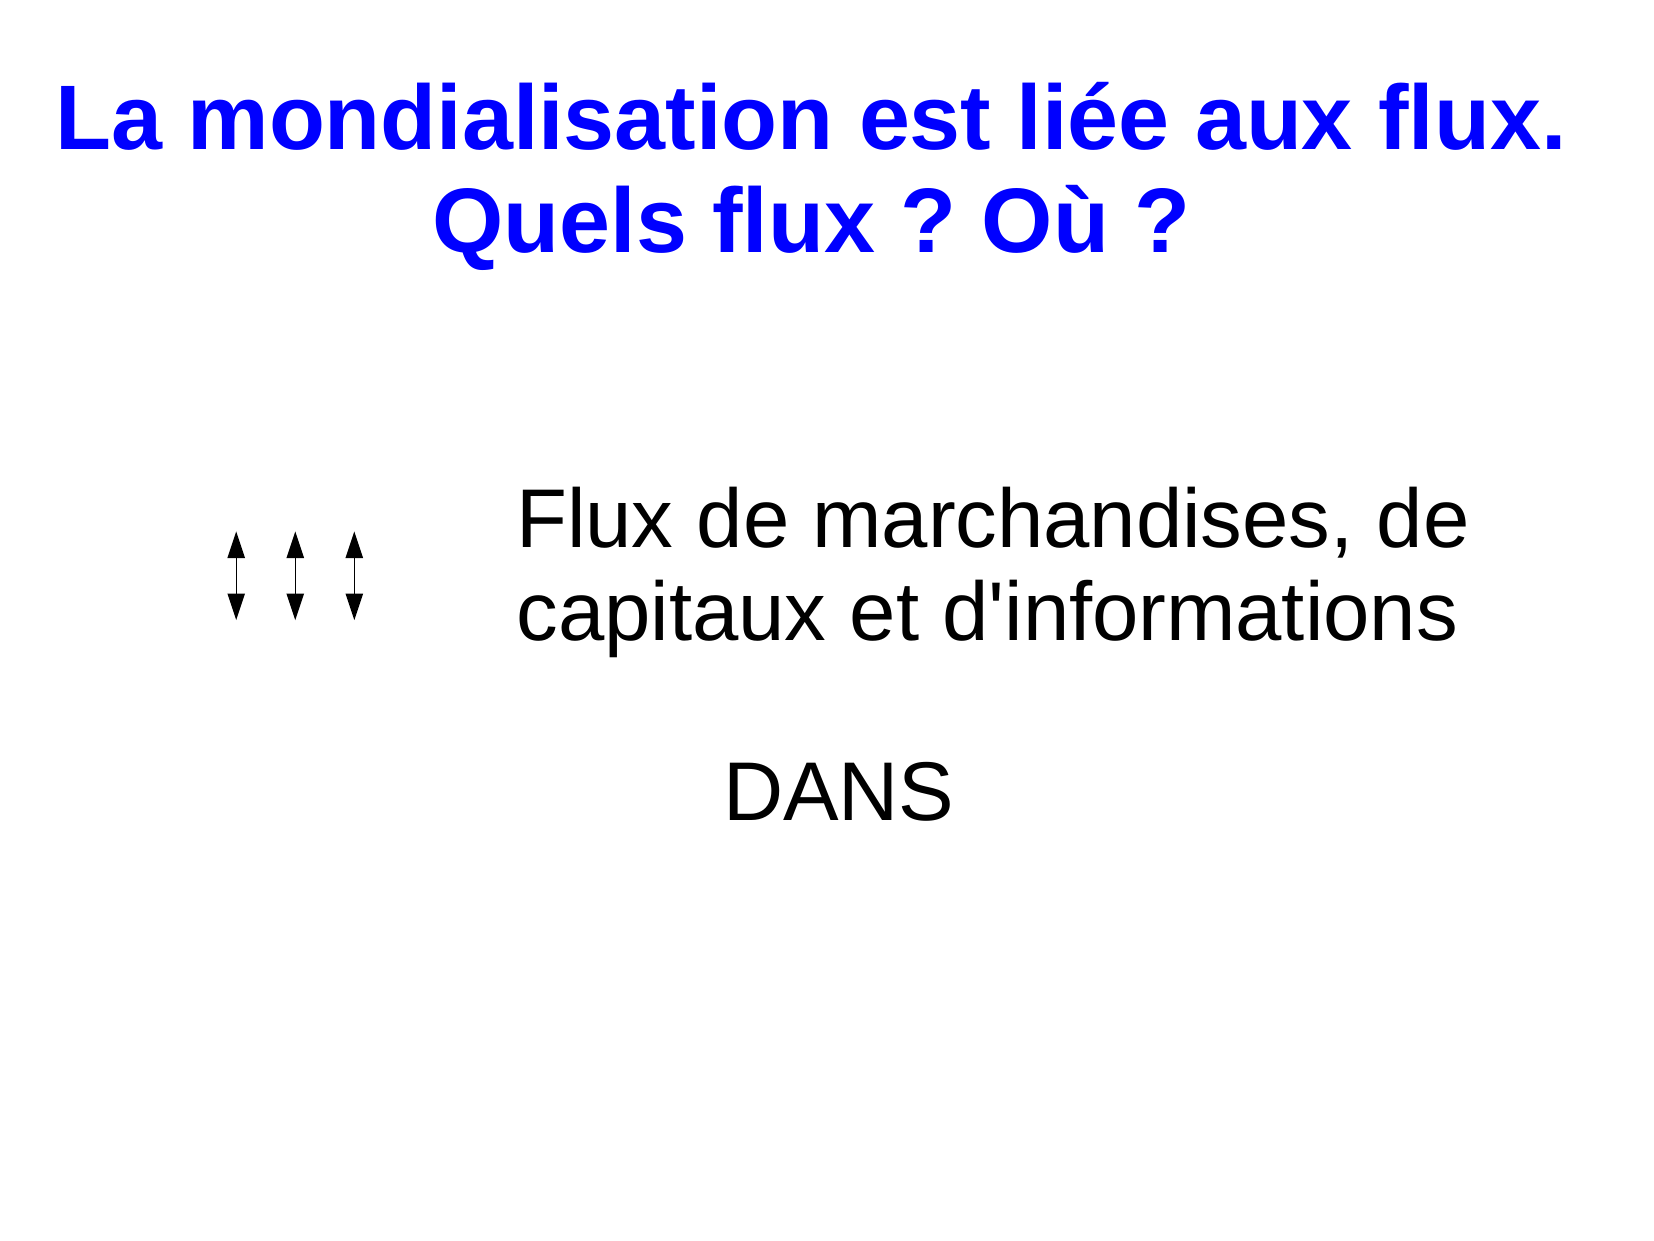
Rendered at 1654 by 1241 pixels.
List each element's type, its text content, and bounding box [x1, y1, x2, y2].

text_box Flux de marchandises, de capitaux et d'informations [501, 464, 1565, 666]
text_box La mondialisation est liée aux flux. Quels flux ? Où ? [29, 59, 1595, 279]
text_box DANS [708, 738, 1123, 847]
